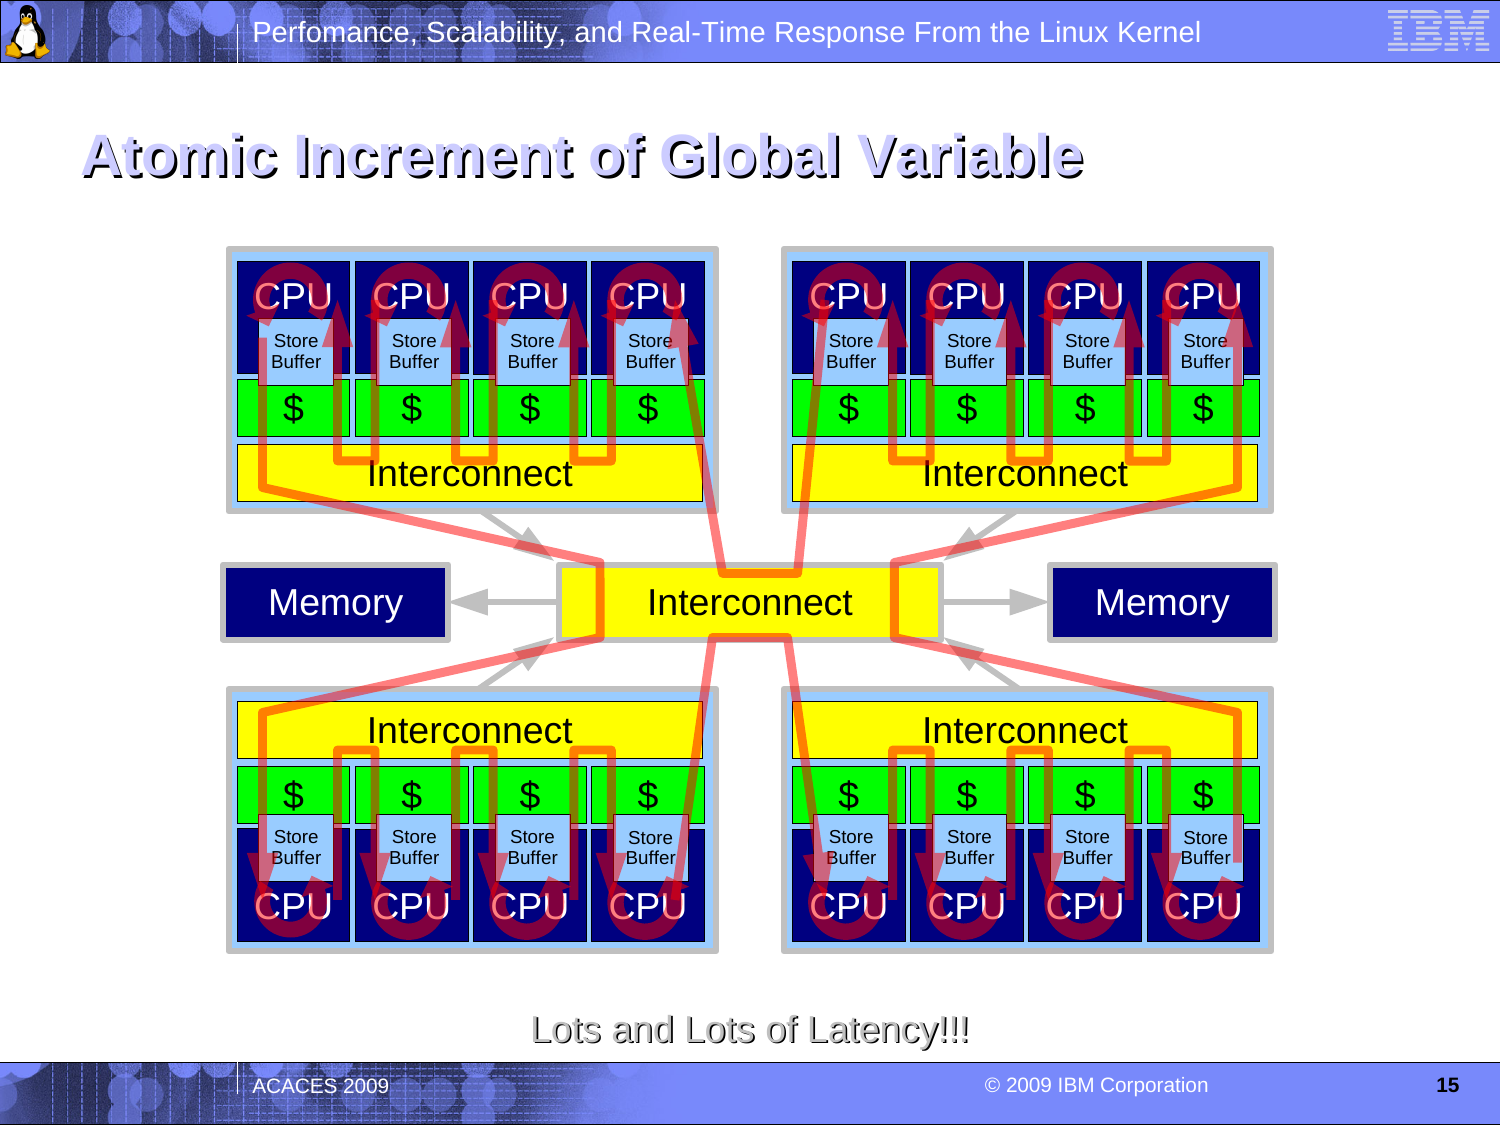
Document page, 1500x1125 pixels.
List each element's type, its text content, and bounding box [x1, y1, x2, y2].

text_box CPU [270, 279, 316, 318]
text_box CPU [616, 882, 663, 923]
text_box CPU [910, 261, 1024, 375]
text_box $ [591, 766, 705, 824]
text_box $ [355, 379, 469, 437]
text_box $ [355, 766, 469, 824]
text_box $ [1028, 379, 1142, 437]
text_box CPU [1147, 261, 1260, 375]
text_box $ [237, 379, 350, 437]
text_box [228, 248, 717, 512]
text_box CPU [237, 828, 350, 942]
text_box CPU [1061, 279, 1107, 318]
text_box CPU [473, 261, 587, 375]
text_box CPU [524, 896, 536, 906]
picture [0, 1063, 1500, 1124]
text_box CPU [1053, 882, 1100, 923]
text_box Store Buffer [258, 318, 334, 386]
text_box Store Buffer [613, 814, 689, 882]
text_box CPU [591, 261, 705, 375]
text_box Store Buffer [495, 814, 571, 882]
text_box Interconnect [237, 701, 703, 759]
text_box Store Buffer [376, 318, 452, 386]
text_box $ [473, 379, 587, 437]
text_box Store Buffer [932, 318, 1007, 386]
text_box Interconnect [558, 564, 942, 640]
text_box Store Buffer [813, 814, 889, 882]
text_box $ [1147, 766, 1260, 824]
text_box Memory [1050, 564, 1276, 640]
text_box Memory [223, 564, 449, 640]
text_box CPU [910, 829, 1024, 942]
text_box CPU [288, 896, 300, 906]
text_box CPU [935, 882, 982, 923]
text_box CPU [792, 261, 906, 374]
text_box CPU [1028, 829, 1142, 942]
text_box $ [1028, 766, 1142, 824]
text_box $ [792, 766, 906, 824]
text_box [783, 688, 1272, 952]
text_box CPU [1197, 896, 1209, 906]
text_box Store Buffer [376, 814, 452, 882]
text_box Interconnect [792, 444, 1258, 502]
text_box CPU [237, 261, 350, 374]
text_box CPU [1028, 261, 1142, 375]
text_box Store Buffer [1168, 318, 1244, 386]
text_box CPU [380, 882, 427, 923]
text_box Store Buffer [1050, 814, 1126, 882]
text_box Store Buffer [1168, 814, 1244, 882]
text_box $ [591, 379, 705, 437]
text_box $ [910, 766, 1024, 824]
text_box Store Buffer [932, 814, 1007, 882]
text_box CPU [943, 279, 989, 318]
text_box CPU [406, 896, 418, 906]
text_box CPU [591, 829, 705, 942]
title Atomic Increment of Global Variable [79, 116, 1433, 199]
text_box Store Buffer [1050, 318, 1126, 386]
text_box $ [473, 766, 587, 824]
text_box CPU [263, 882, 309, 921]
text_box CPU [1147, 829, 1260, 942]
text_box CPU [388, 279, 434, 318]
text_box Lots and Lots of Latency!!! [515, 1000, 985, 1058]
text_box CPU [1171, 882, 1218, 923]
text_box $ [237, 766, 350, 824]
text_box CPU [506, 279, 552, 318]
text_box CPU [825, 279, 871, 318]
text_box Store Buffer [495, 318, 571, 386]
text_box $ [792, 379, 906, 437]
text_box Store Buffer [258, 814, 334, 882]
text_box Interconnect [792, 701, 1258, 759]
text_box CPU [792, 829, 906, 942]
text_box Store Buffer [813, 318, 889, 386]
text_box CPU [1079, 896, 1091, 906]
text_box [783, 248, 1272, 512]
text_box CPU [843, 896, 855, 906]
text_box CPU [817, 882, 864, 923]
text_box CPU [1179, 279, 1225, 318]
text_box Interconnect [237, 444, 703, 502]
text_box CPU [473, 829, 587, 942]
text_box CPU [355, 829, 469, 942]
text_box [228, 688, 717, 952]
text_box $ [1147, 379, 1260, 437]
text_box CPU [498, 882, 545, 923]
text_box Store Buffer [613, 318, 689, 386]
text_box CPU [624, 279, 670, 318]
picture [1, 1, 1500, 62]
text_box CPU [961, 896, 973, 906]
text_box CPU [355, 261, 469, 374]
text_box CPU [642, 896, 654, 906]
text_box $ [910, 379, 1024, 437]
